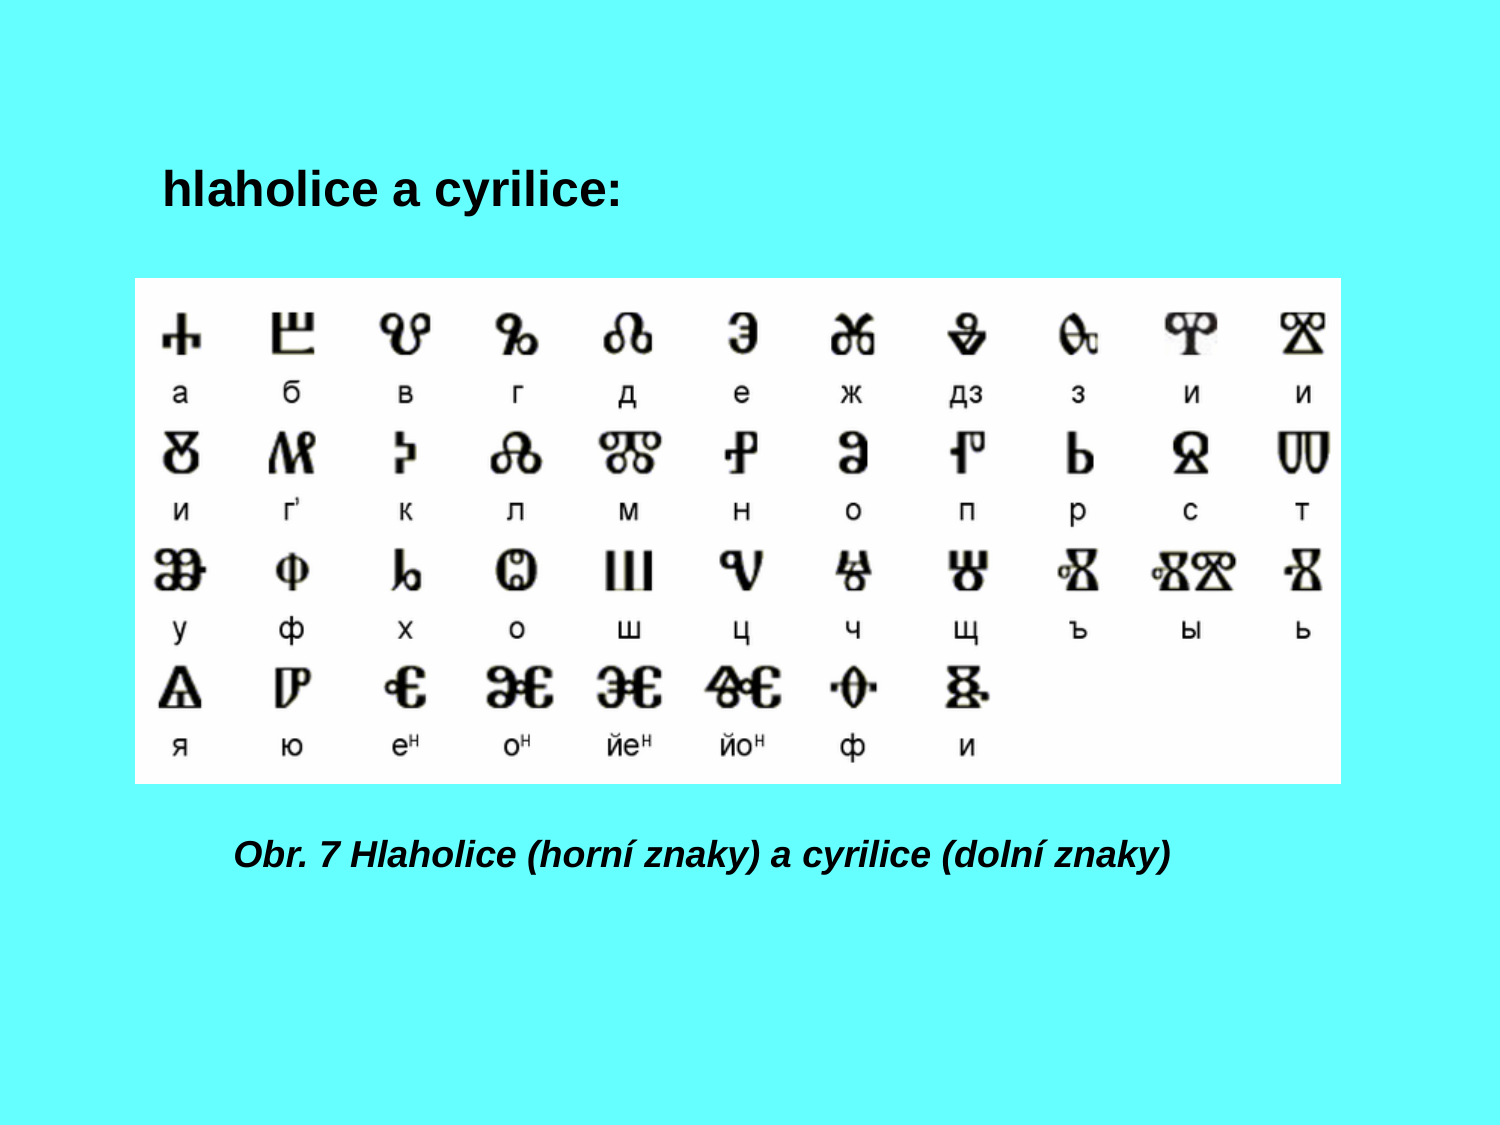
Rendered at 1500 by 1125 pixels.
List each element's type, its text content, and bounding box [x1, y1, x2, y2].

picture [135, 278, 1341, 784]
text_box Obr. 7 Hlaholice (horní znaky) a cyrilice (dolní znaky) [218, 822, 1306, 883]
text_box hlaholice a cyrilice: [147, 148, 697, 225]
